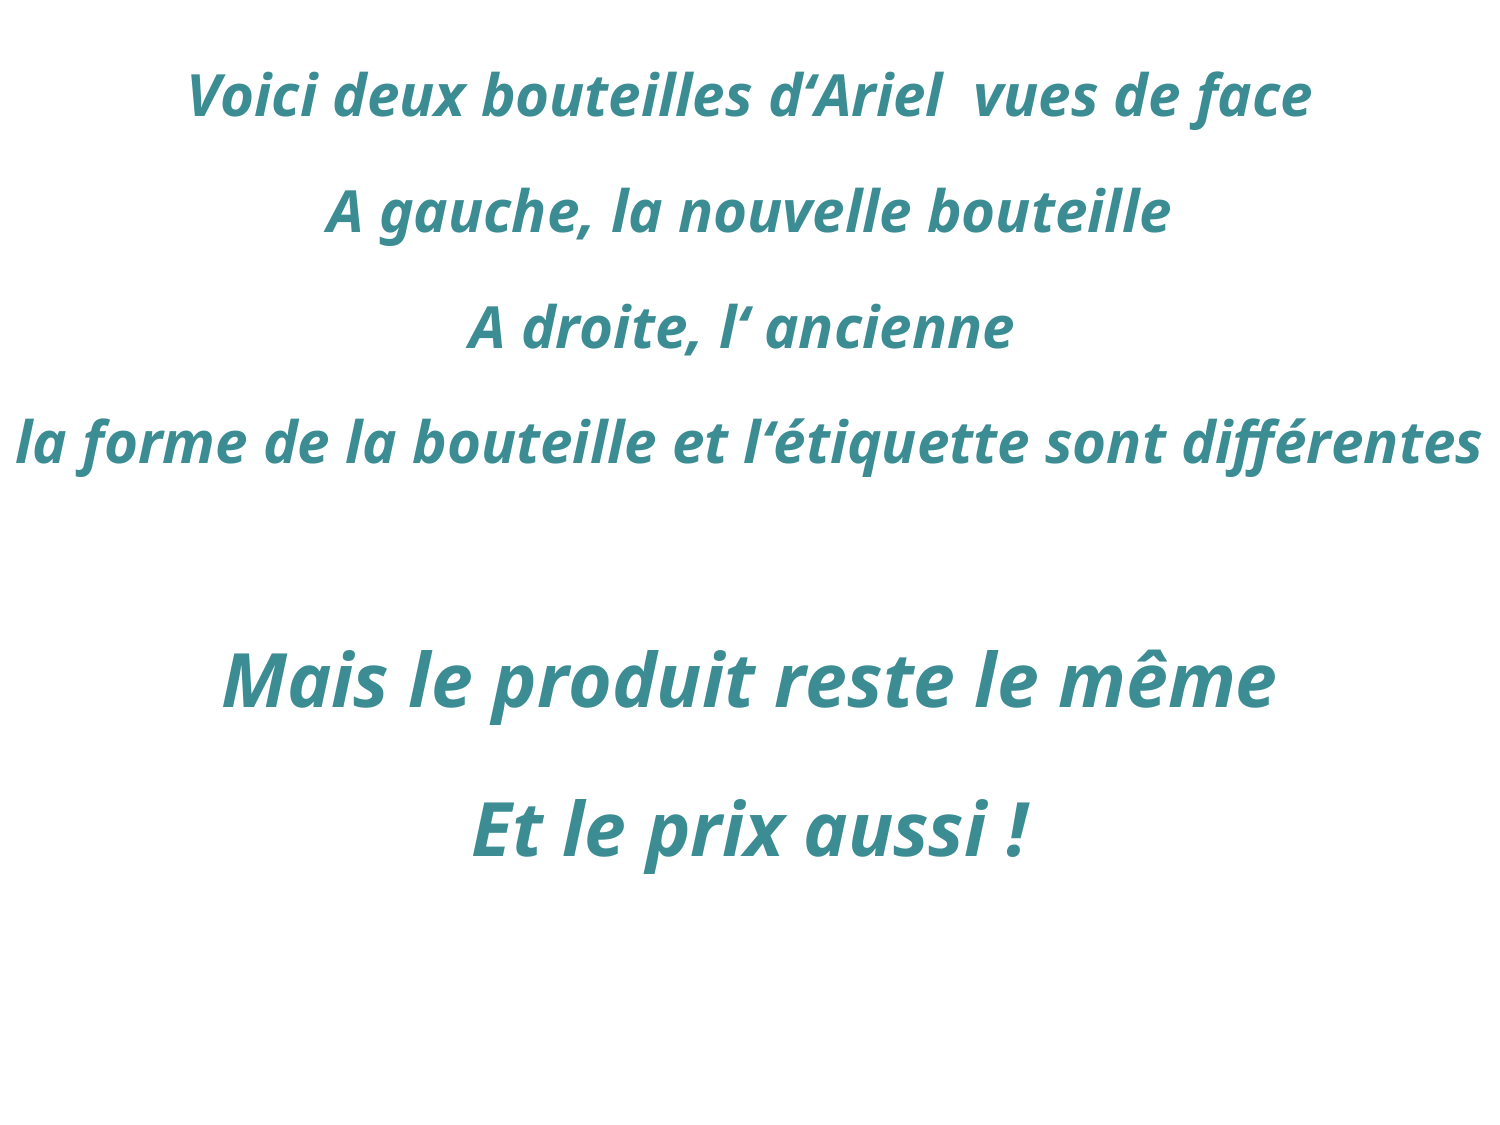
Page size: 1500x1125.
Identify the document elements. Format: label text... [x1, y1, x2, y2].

text_box Voici deux bouteilles d‘Ariel vues de face A gauche, la nouvelle bouteille A droite, l‘ ancienne la forme de la bouteille et l‘étiquette sont différentes Mais le produit reste le même Et le prix aussi ! [0, 46, 1500, 887]
